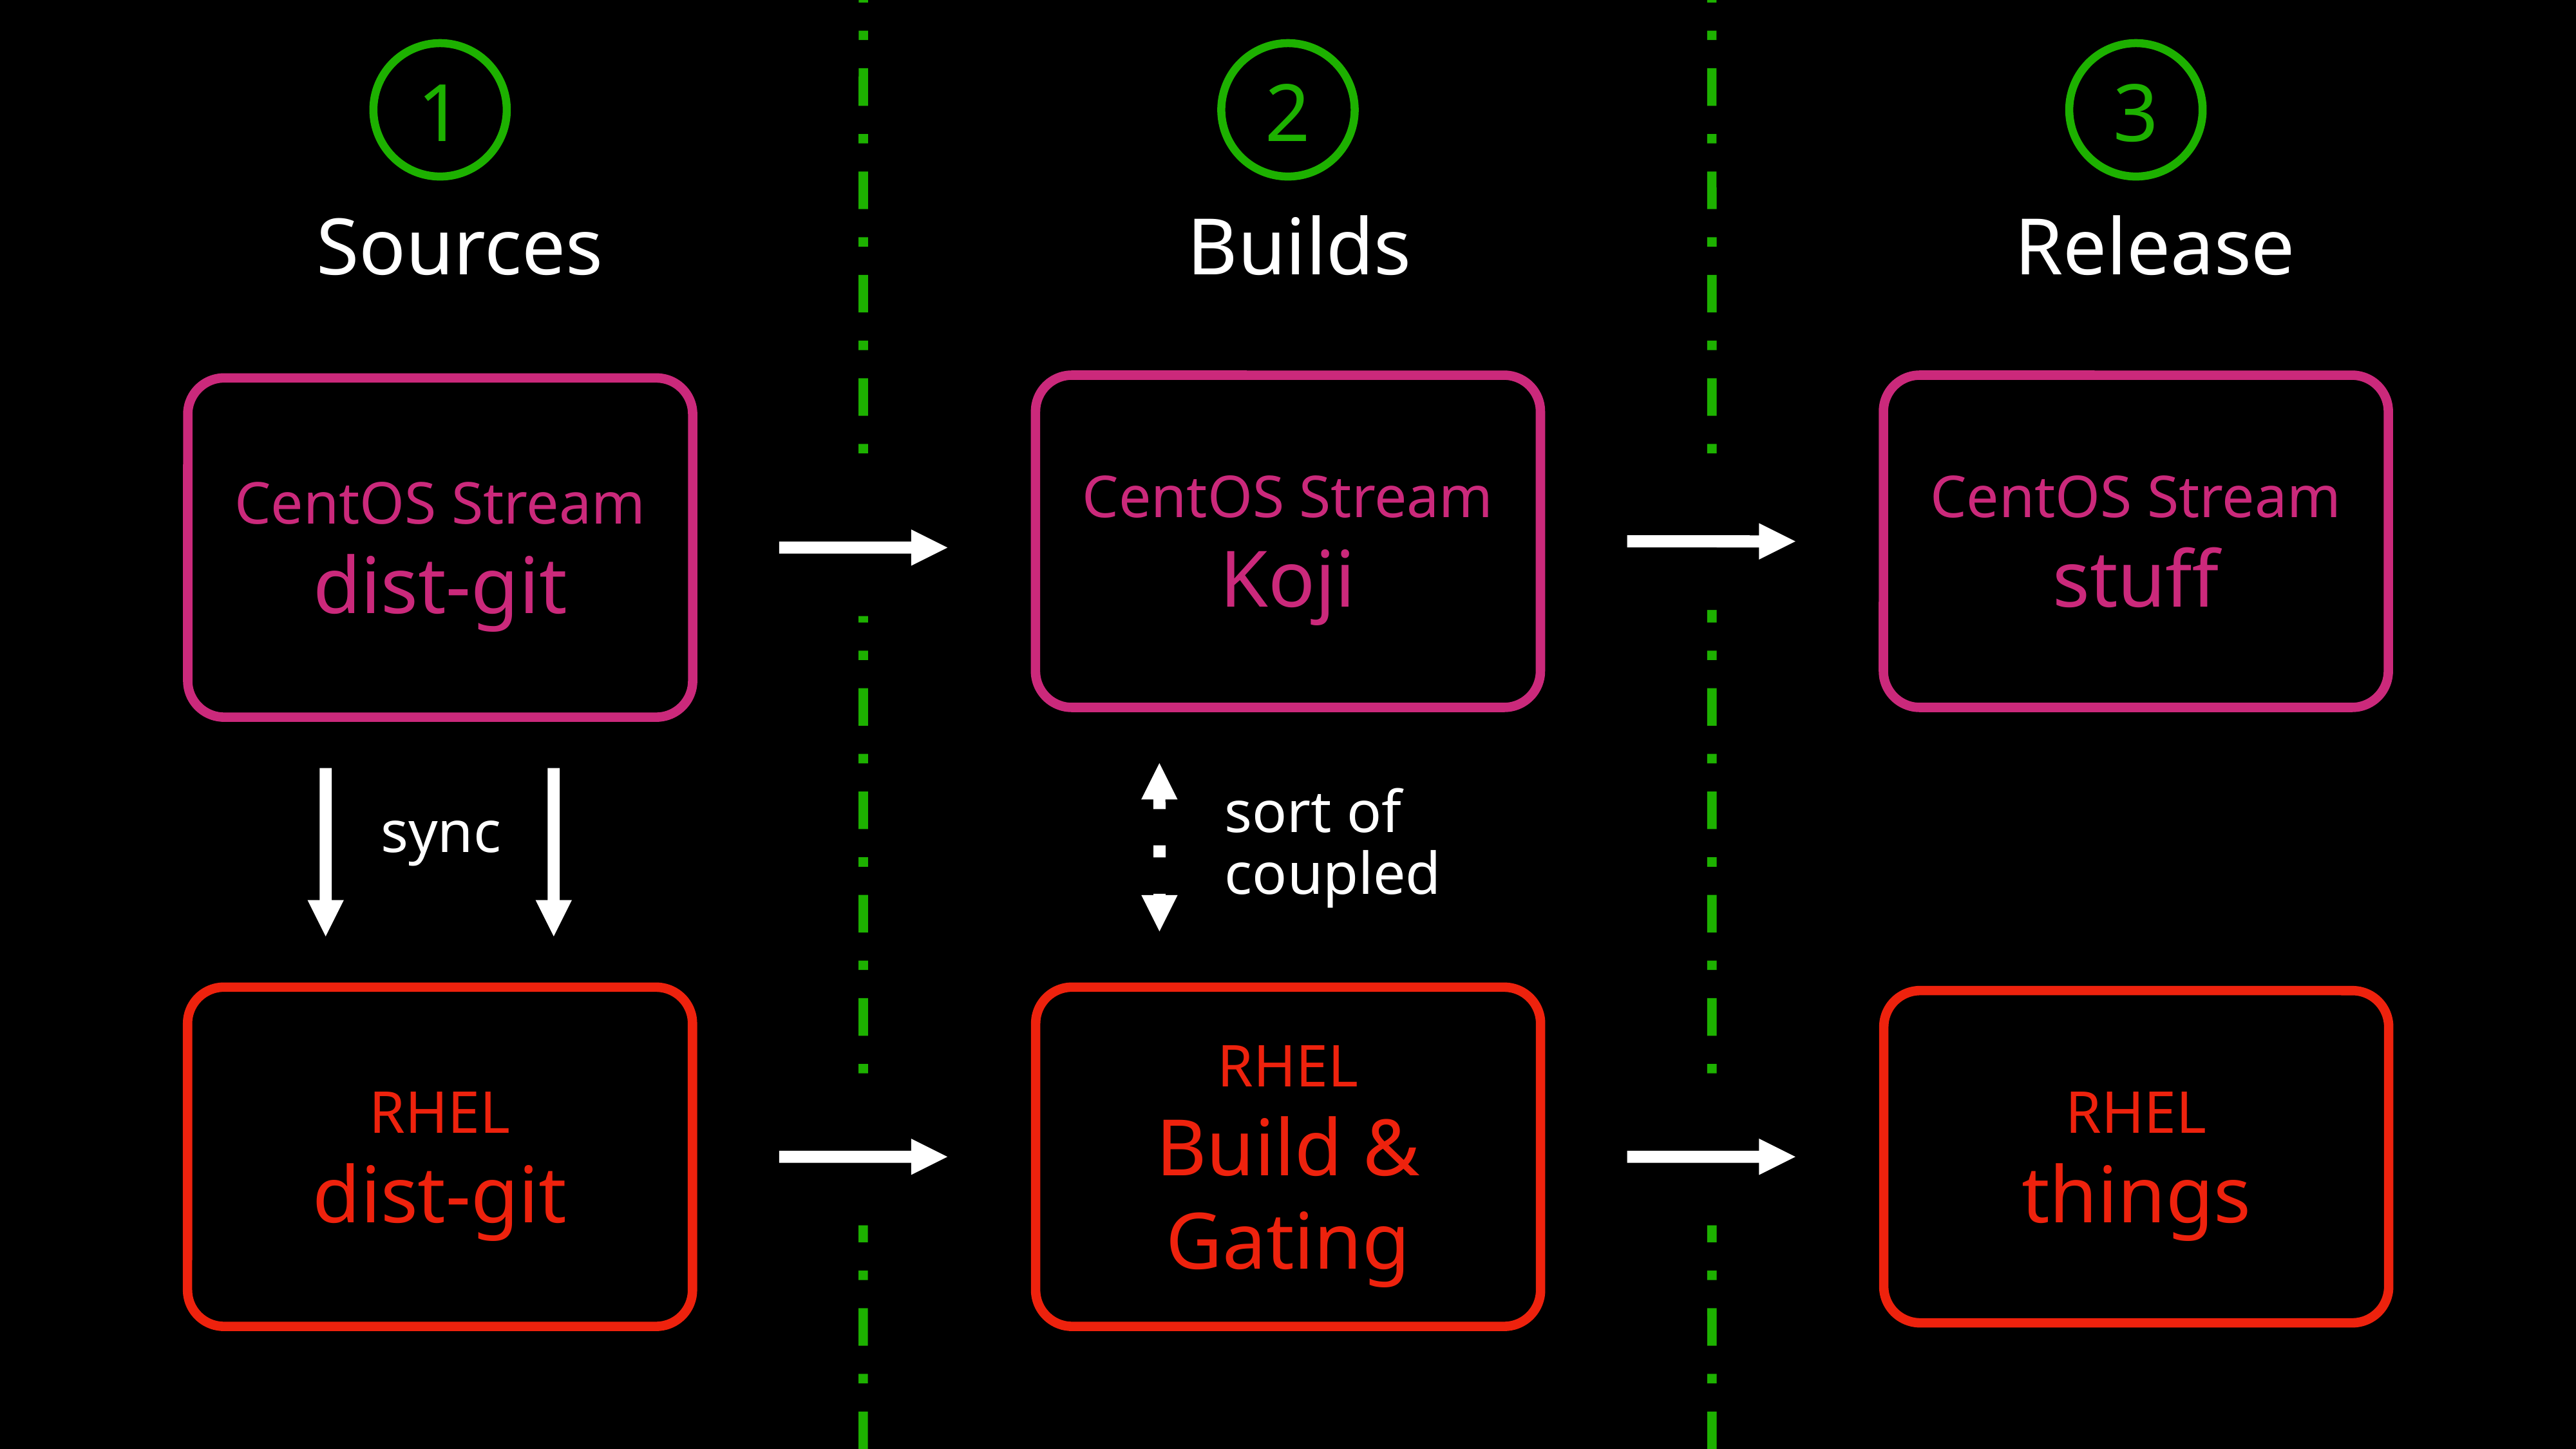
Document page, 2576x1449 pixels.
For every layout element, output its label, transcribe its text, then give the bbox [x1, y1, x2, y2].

text_box Sources [291, 202, 628, 297]
text_box sort of coupled [1219, 777, 1473, 913]
text_box RHEL Build & Gating [1036, 987, 1541, 1327]
text_box [1616, 1088, 1807, 1226]
text_box 3 [2069, 43, 2203, 177]
text_box RHEL dist-git [187, 987, 693, 1327]
text_box [1616, 473, 1807, 611]
text_box RHEL things [1884, 990, 2389, 1323]
text_box 2 [1221, 43, 1355, 177]
text_box CentOS Stream dist-git [187, 377, 693, 717]
text_box sync [350, 797, 532, 871]
text_box 1 [373, 43, 507, 177]
text_box [769, 478, 959, 616]
text_box CentOS Stream stuff [1883, 375, 2389, 708]
text_box [769, 1088, 959, 1226]
text_box CentOS Stream Koji [1035, 375, 1540, 708]
text_box Builds [1173, 202, 1425, 297]
text_box Release [1991, 202, 2318, 297]
